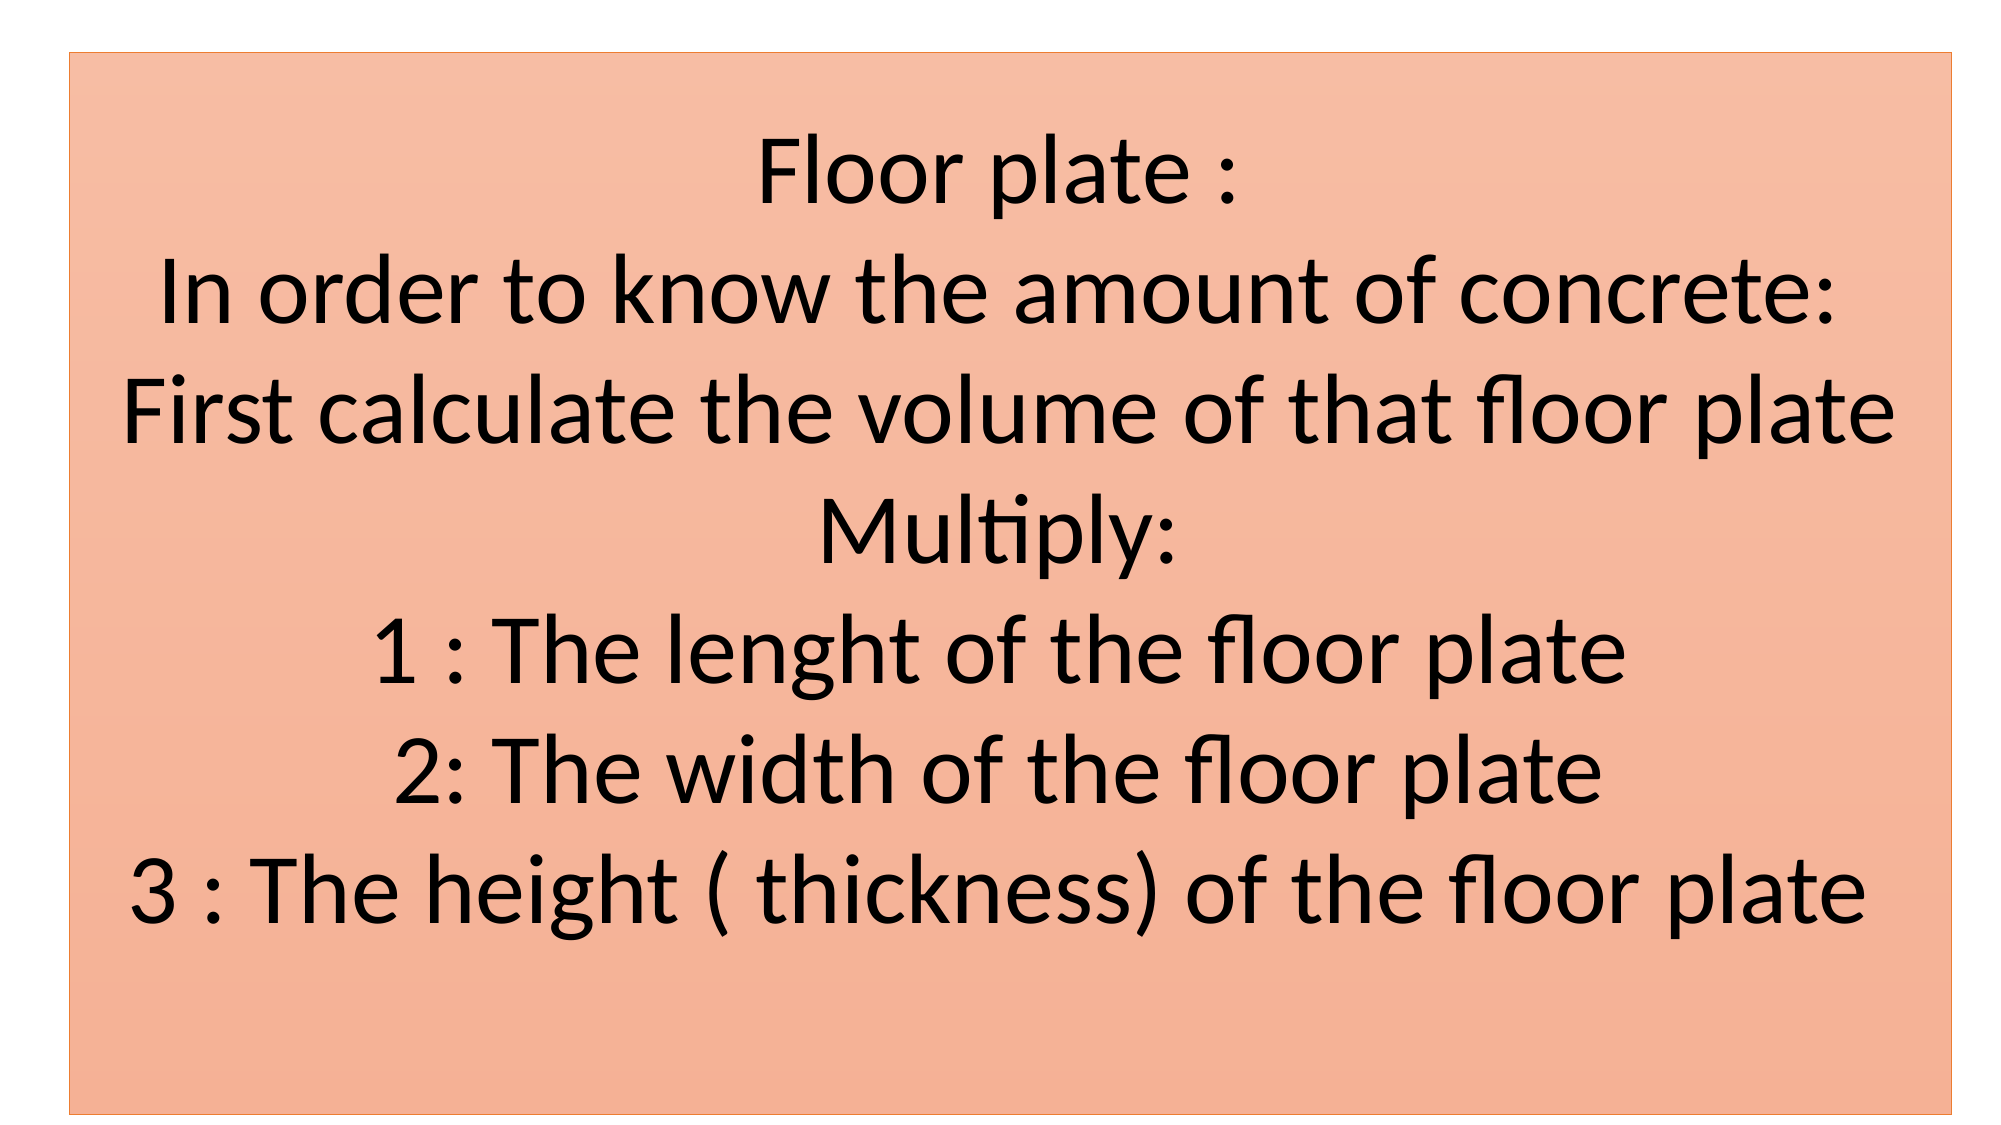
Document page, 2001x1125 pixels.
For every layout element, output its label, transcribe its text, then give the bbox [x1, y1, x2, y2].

text_box Floor plate : In order to know the amount of concrete: First calculate the volume of that floor plate Multiply: 1 : The lenght of the floor plate 2: The width of the floor plate 3 : The height ( thickness) of the floor plate [69, 53, 1951, 1115]
